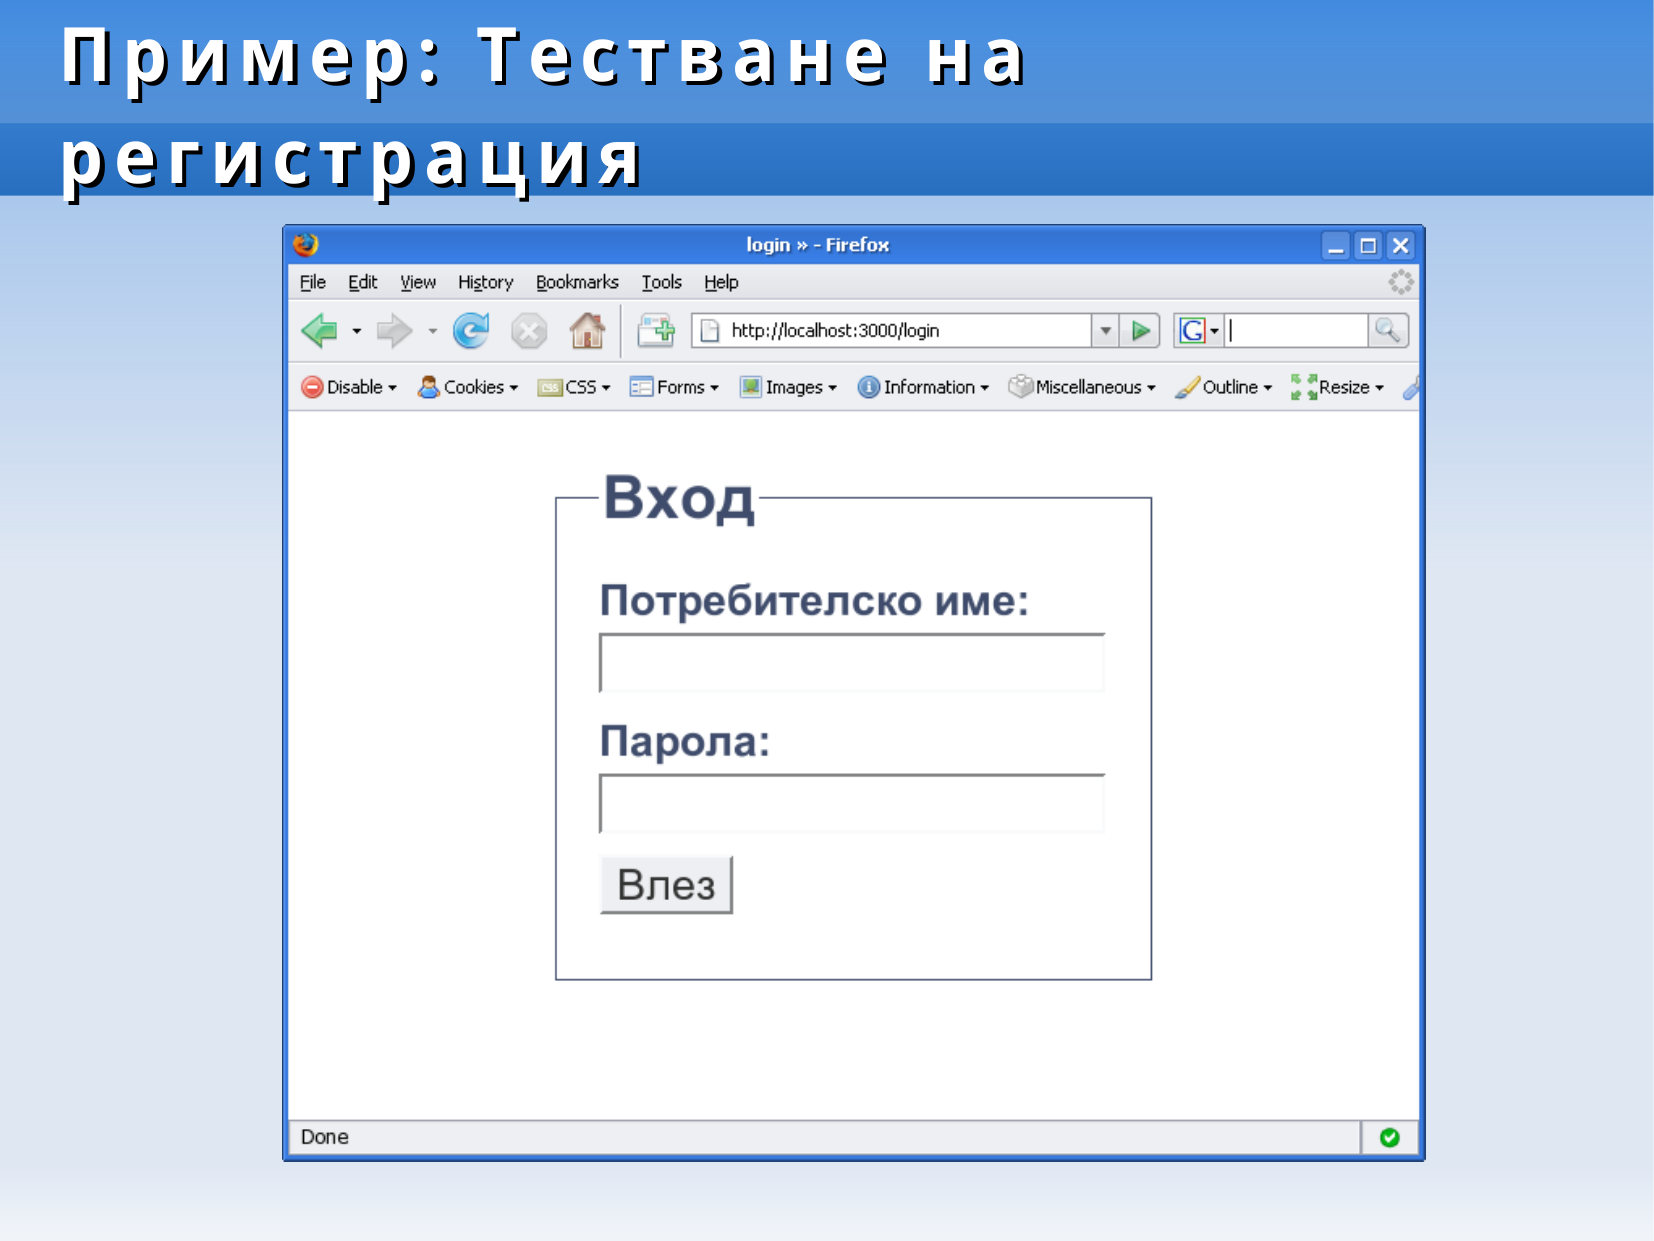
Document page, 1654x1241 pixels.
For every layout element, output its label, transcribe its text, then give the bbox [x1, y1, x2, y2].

picture [0, 0, 1654, 1241]
title Пример: Тестване на регистрация [59, 29, 1613, 178]
